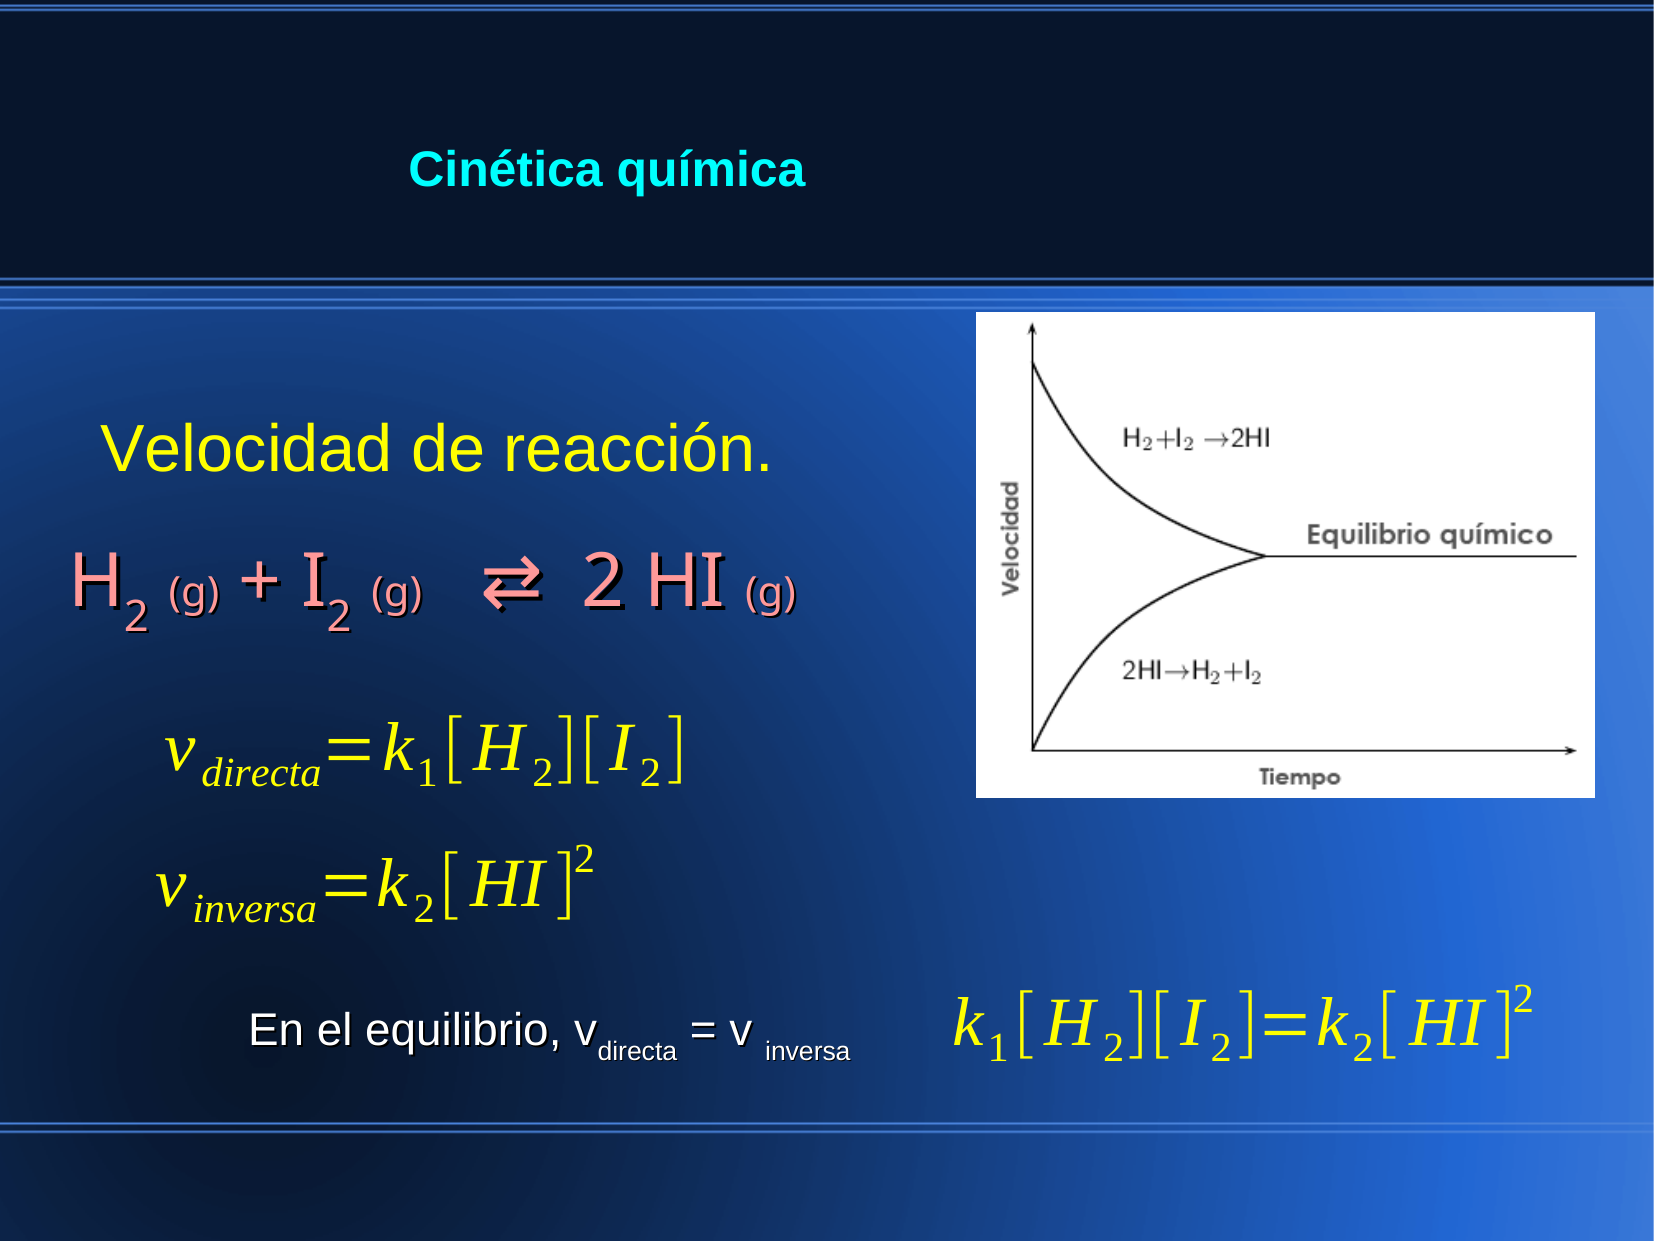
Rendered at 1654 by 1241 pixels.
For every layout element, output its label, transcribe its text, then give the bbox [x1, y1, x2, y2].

chart [147, 834, 602, 932]
text_box H2 (g) + I2 (g) ⇄ 2 HI (g) [29, 526, 945, 680]
chart [944, 974, 1540, 1072]
text_box En el equilibrio, vdirecta = v inversa [177, 1003, 916, 1107]
list Velocidad de reacción. [29, 306, 1595, 562]
picture [0, 0, 1654, 1241]
title Cinética química [32, 118, 1182, 220]
chart [156, 708, 692, 796]
